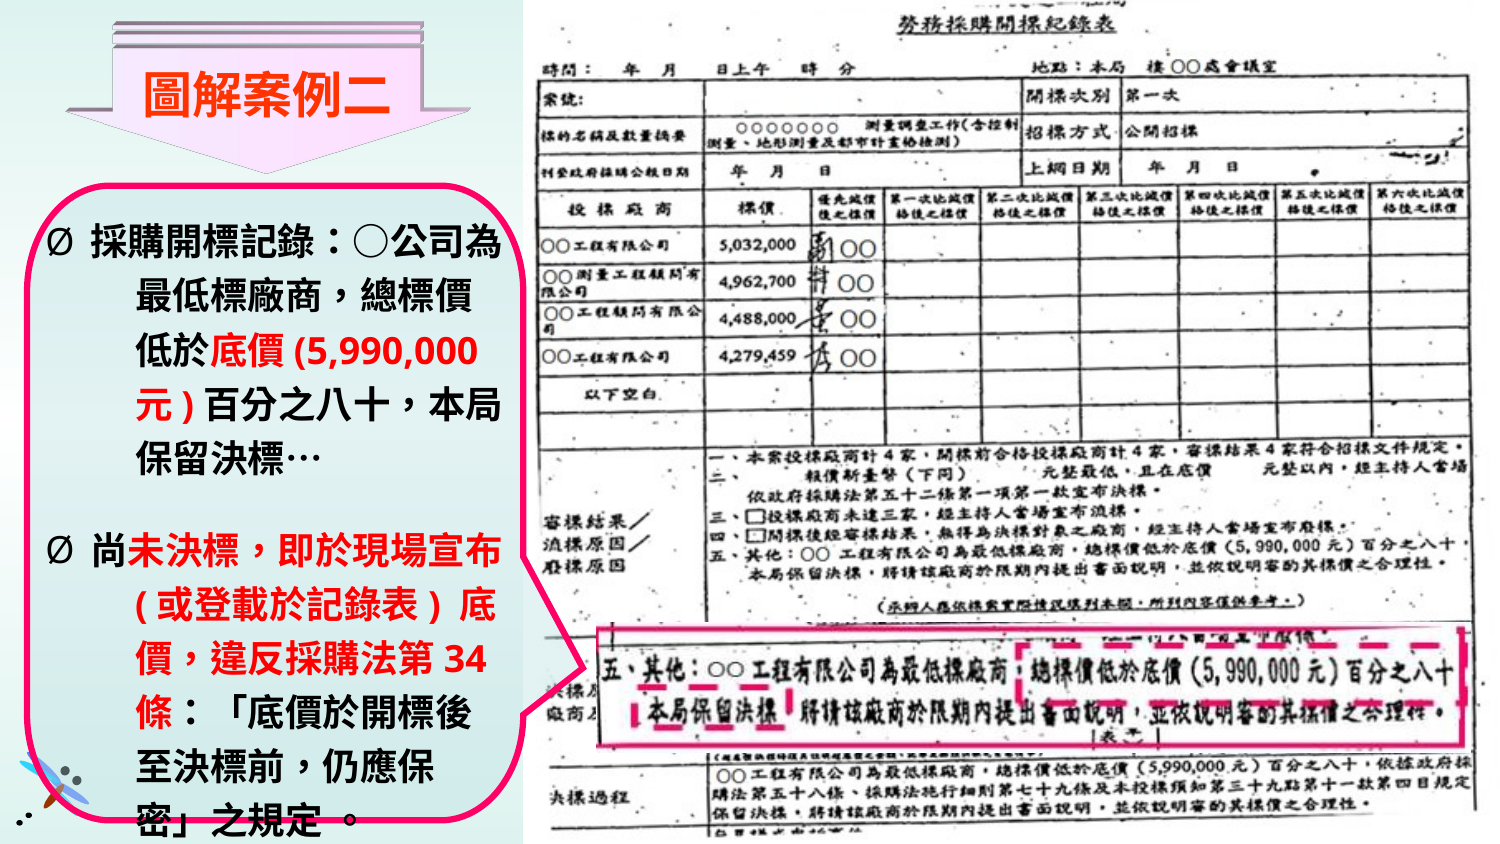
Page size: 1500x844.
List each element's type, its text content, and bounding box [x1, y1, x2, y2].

text_box [71, 49, 461, 173]
text_box 採購開標記錄：○公司為最低標廠商，總標價低於底價(5,990,000元)百分之八十，本局保留決標… 尚未決標，即於現場宣布(或登載於記錄表) 底價，違反採購法第34條：「底價於開標後至決標前，仍應保密」之規定 。 [27, 185, 583, 821]
text_box [113, 35, 420, 43]
picture [523, 0, 1500, 844]
text_box 圖解案例二 [142, 68, 393, 131]
